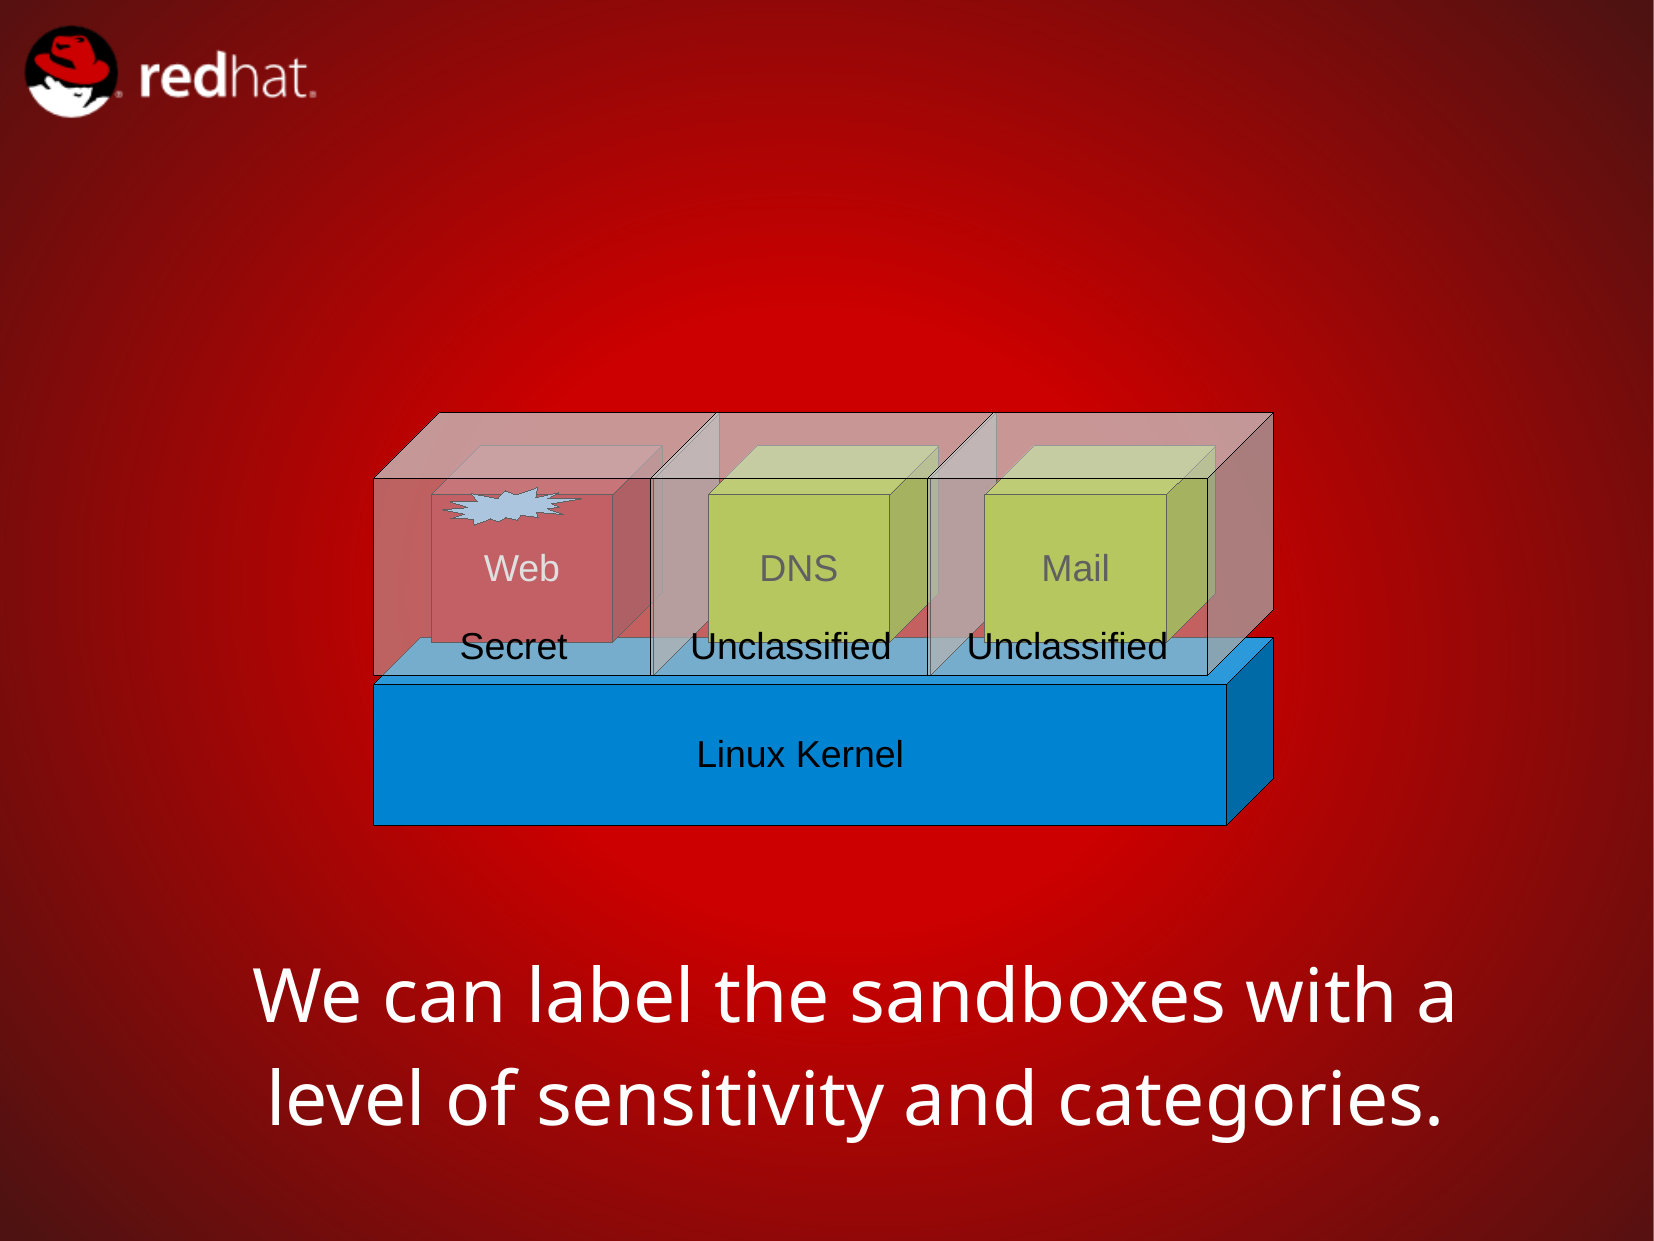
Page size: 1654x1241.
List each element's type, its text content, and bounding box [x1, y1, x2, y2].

picture [0, 0, 1654, 1241]
text_box We can label the sandboxes with a level of sensitivity and categories. [192, 935, 1520, 1212]
text_box Secret [373, 479, 650, 676]
text_box Guard 1 [927, 412, 1272, 479]
text_box Guard 2 [373, 412, 715, 479]
text_box Unclassified [650, 479, 927, 676]
text_box Unclassified [927, 479, 1207, 676]
text_box KVM [373, 637, 1272, 685]
text_box Linux Kernel [373, 685, 1226, 826]
text_box Web [650, 412, 992, 479]
